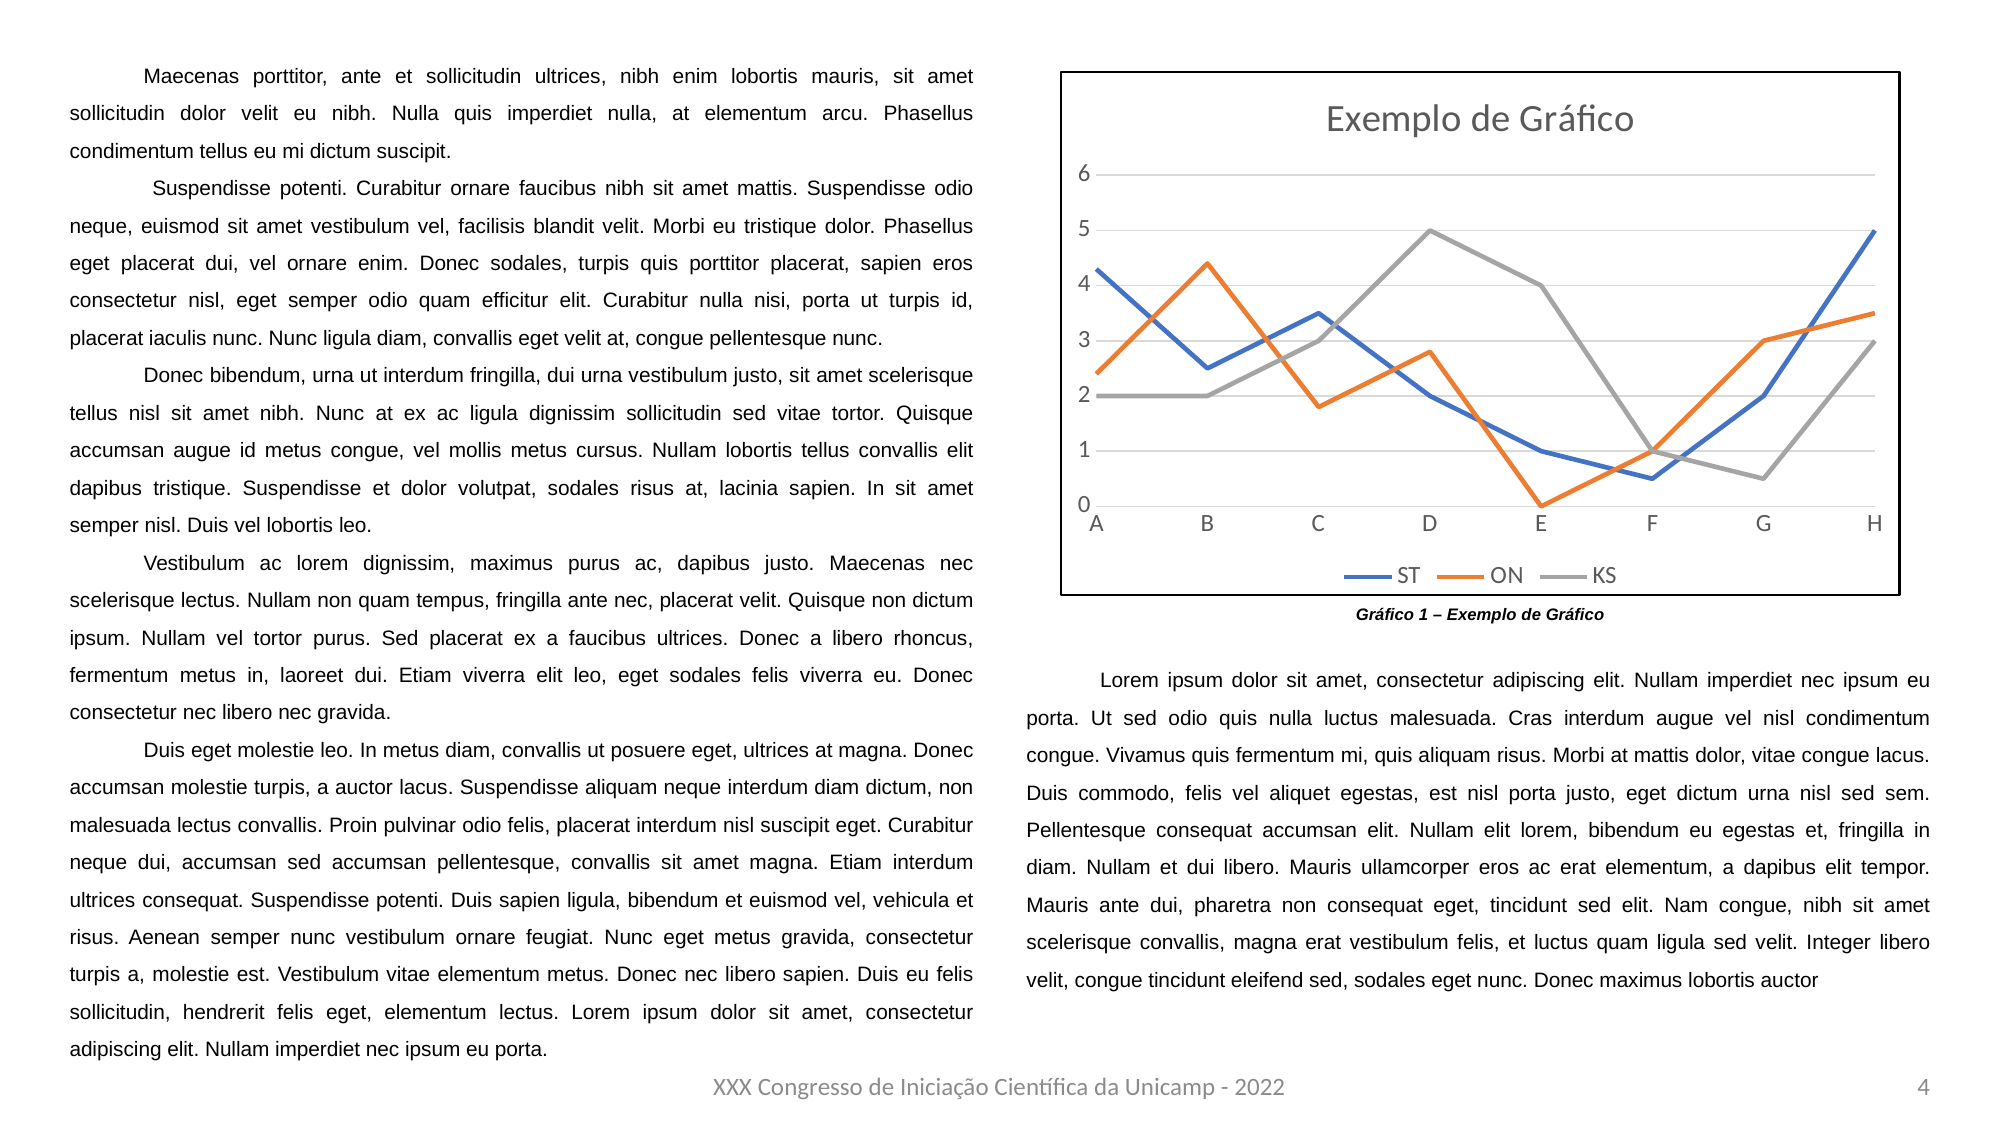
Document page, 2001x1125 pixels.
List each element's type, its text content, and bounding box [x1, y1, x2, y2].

text_box Maecenas porttitor, ante et sollicitudin ultrices, nibh enim lobortis mauris, sit amet sollicitudin dolor velit eu nibh. Nulla quis imperdiet nulla, at elementum arcu. Phasellus condimentum tellus eu mi dictum suscipit. Suspendisse potenti. Curabitur ornare faucibus nibh sit amet mattis. Suspendisse odio neque, euismod sit amet vestibulum vel, facilisis blandit velit. Morbi eu tristique dolor. Phasellus eget placerat dui, vel ornare enim. Donec sodales, turpis quis porttitor placerat, sapien eros consectetur nisl, eget semper odio quam efficitur elit. Curabitur nulla nisi, porta ut turpis id, placerat iaculis nunc. Nunc ligula diam, convallis eget velit at, congue pellentesque nunc. Donec bibendum, urna ut interdum fringilla, dui urna vestibulum justo, sit amet scelerisque tellus nisl sit amet nibh. Nunc at ex ac ligula dignissim sollicitudin sed vitae tortor. Quisque accumsan augue id metus congue, vel mollis metus cursus. Nullam lobortis tellus convallis elit dapibus tristique. Suspendisse et dolor volutpat, sodales risus at, lacinia sapien. In sit amet semper nisl. Duis vel lobortis leo. Vestibulum ac lorem dignissim, maximus purus ac, dapibus justo. Maecenas nec scelerisque lectus. Nullam non quam tempus, fringilla ante nec, placerat velit. Quisque non dictum ipsum. Nullam vel tortor purus. Sed placerat ex a faucibus ultrices. Donec a libero rhoncus, fermentum metus in, laoreet dui. Etiam viverra elit leo, eget sodales felis viverra eu. Donec consectetur nec libero nec gravida. Duis eget molestie leo. In metus diam, convallis ut posuere eget, ultrices at magna. Donec accumsan molestie turpis, a auctor lacus. Suspendisse aliquam neque interdum diam dictum, non malesuada lectus convallis. Proin pulvinar odio felis, placerat interdum nisl suscipit eget. Curabitur neque dui, accumsan sed accumsan pellentesque, convallis sit amet magna. Etiam interdum ultrices consequat. Suspendisse potenti. Duis sapien ligula, bibendum et euismod vel, vehicula et risus. Aenean semper nunc vestibulum ornare feugiat. Nunc eget metus gravida, consectetur turpis a, molestie est. Vestibulum vitae elementum metus. Donec nec libero sapien. Duis eu felis sollicitudin, hendrerit felis eget, elementum lectus. Lorem ipsum dolor sit amet, consectetur adipiscing elit. Nullam imperdiet nec ipsum eu porta. [54, 42, 989, 1069]
text_box Lorem ipsum dolor sit amet, consectetur adipiscing elit. Nullam imperdiet nec ipsum eu porta. Ut sed odio quis nulla luctus malesuada. Cras interdum augue vel nisl condimentum congue. Vivamus quis fermentum mi, quis aliquam risus. Morbi at mattis dolor, vitae congue lacus. Duis commodo, felis vel aliquet egestas, est nisl porta justo, eget dictum urna nisl sed sem. Pellentesque consequat accumsan elit. Nullam elit lorem, bibendum eu egestas et, fringilla in diam. Nullam et dui libero. Mauris ullamcorper eros ac erat elementum, a dapibus elit tempor. Mauris ante dui, pharetra non consequat eget, tincidunt sed elit. Nam congue, nibh sit amet scelerisque convallis, magna erat vestibulum felis, et luctus quam ligula sed velit. Integer libero velit, congue tincidunt eleifend sed, sodales eget nunc. Donec maximus lobortis auctor [1011, 646, 1945, 999]
footer XXX Congresso de Iniciação Científica da Unicamp - 2022 [662, 1058, 1338, 1112]
text_box Gráfico 1 – Exemplo de Gráfico [1060, 596, 1901, 632]
slide_number <número> [1466, 1058, 1946, 1112]
chart [1060, 70, 1901, 596]
